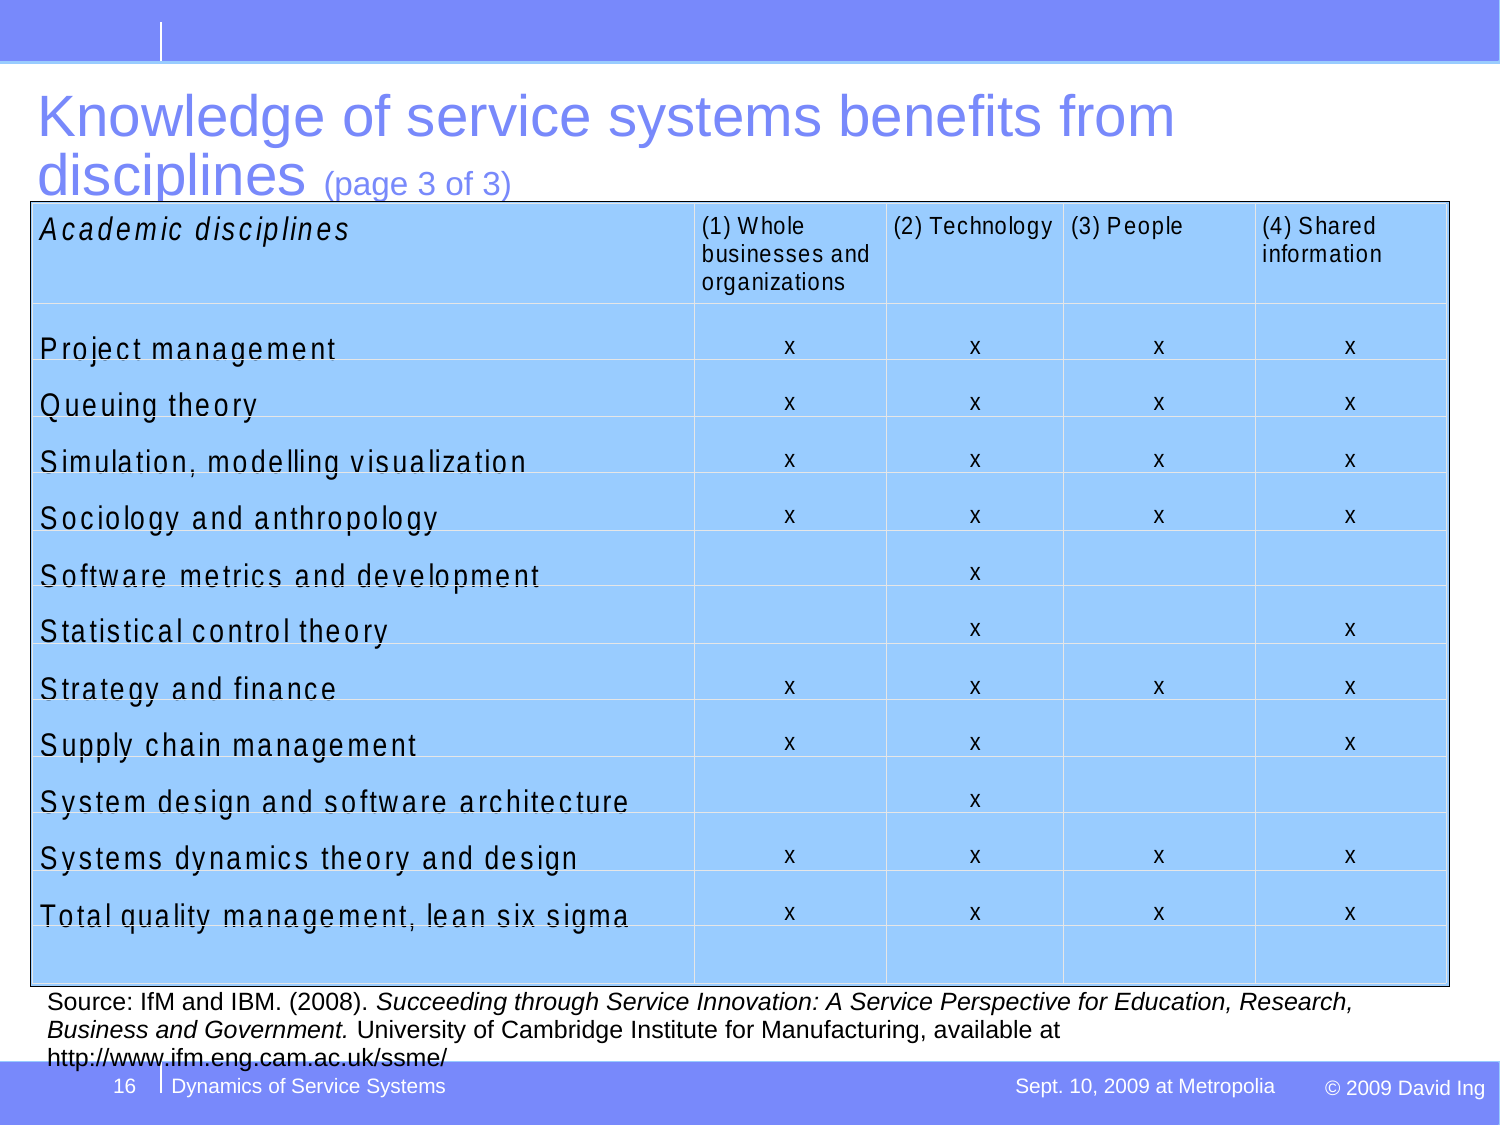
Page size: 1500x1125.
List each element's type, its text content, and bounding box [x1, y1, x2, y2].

title Knowledge of service systems benefits from disciplines (page 3 of 3) [37, 90, 1463, 205]
text_box Source: IfM and IBM. (2008). Succeeding through Service Innovation: A Service Perspective for Education, Research, Business and Government. University of Cambridge Institute for Manufacturing, available at http://www.ifm.eng.cam.ac.uk/ssme/ [32, 980, 1453, 1055]
chart [30, 201, 1450, 987]
